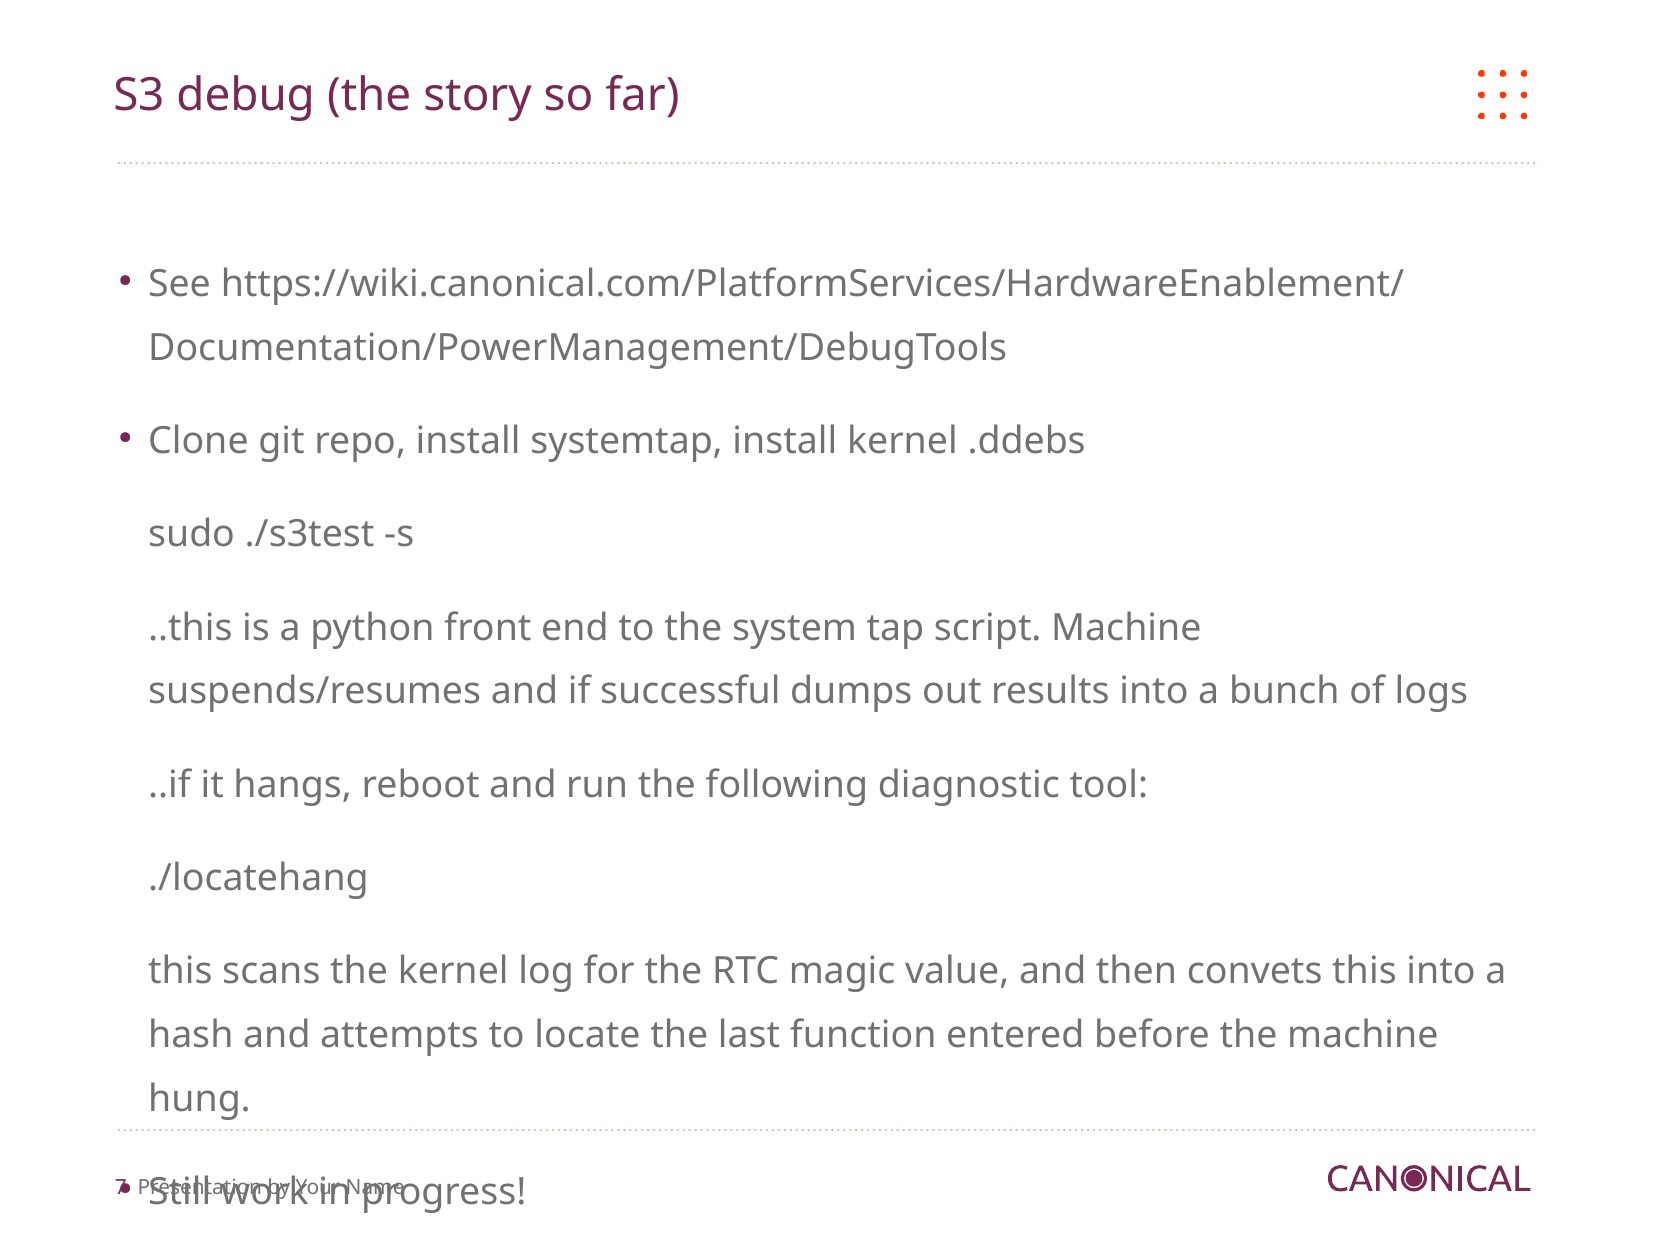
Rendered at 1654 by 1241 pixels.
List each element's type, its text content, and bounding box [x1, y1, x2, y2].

title S3 debug (the story so far) [113, 64, 1382, 122]
picture [116, 160, 1539, 168]
text_box See https://wiki.canonical.com/PlatformServices/HardwareEnablement/Documentation/PowerManagement/DebugTools Clone git repo, install systemtap, install kernel .ddebs sudo ./s3test -s ..this is a python front end to the system tap script. Machine suspends/resumes and if successful dumps out results into a bunch of logs ..if it hangs, reboot and run the following diagnostic tool: ./locatehang this scans the kernel log for the RTC magic value, and then convets this into a hash and attempts to locate the last function entered before the machine hung. Still work in progress! [103, 236, 1558, 1026]
picture [116, 1128, 1539, 1135]
picture [1478, 70, 1527, 119]
